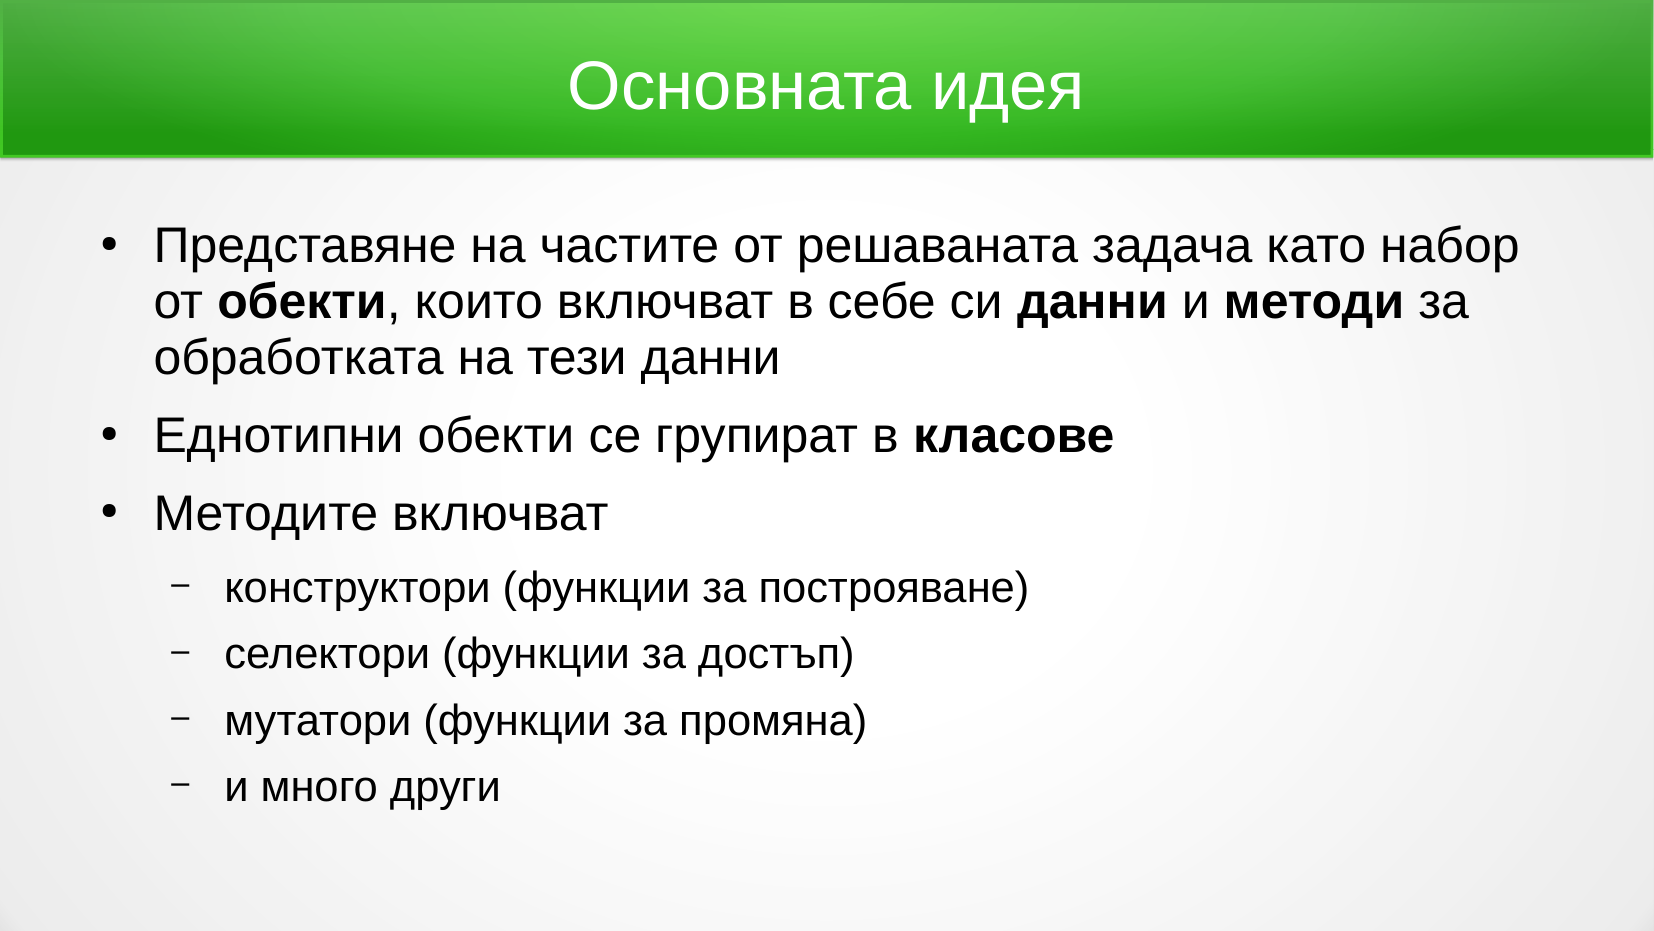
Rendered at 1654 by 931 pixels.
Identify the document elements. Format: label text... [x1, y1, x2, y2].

list Представяне на частите от решаваната задача като набор от обекти, които включват в себе си данни и методи за обработката на тези данни Еднотипни обекти се групират в класове Методите включват конструктори (функции за построяване) селектори (функции за достъп) мутатори (функции за промяна) и много други [82, 217, 1538, 898]
title Основната идея [82, 37, 1571, 135]
